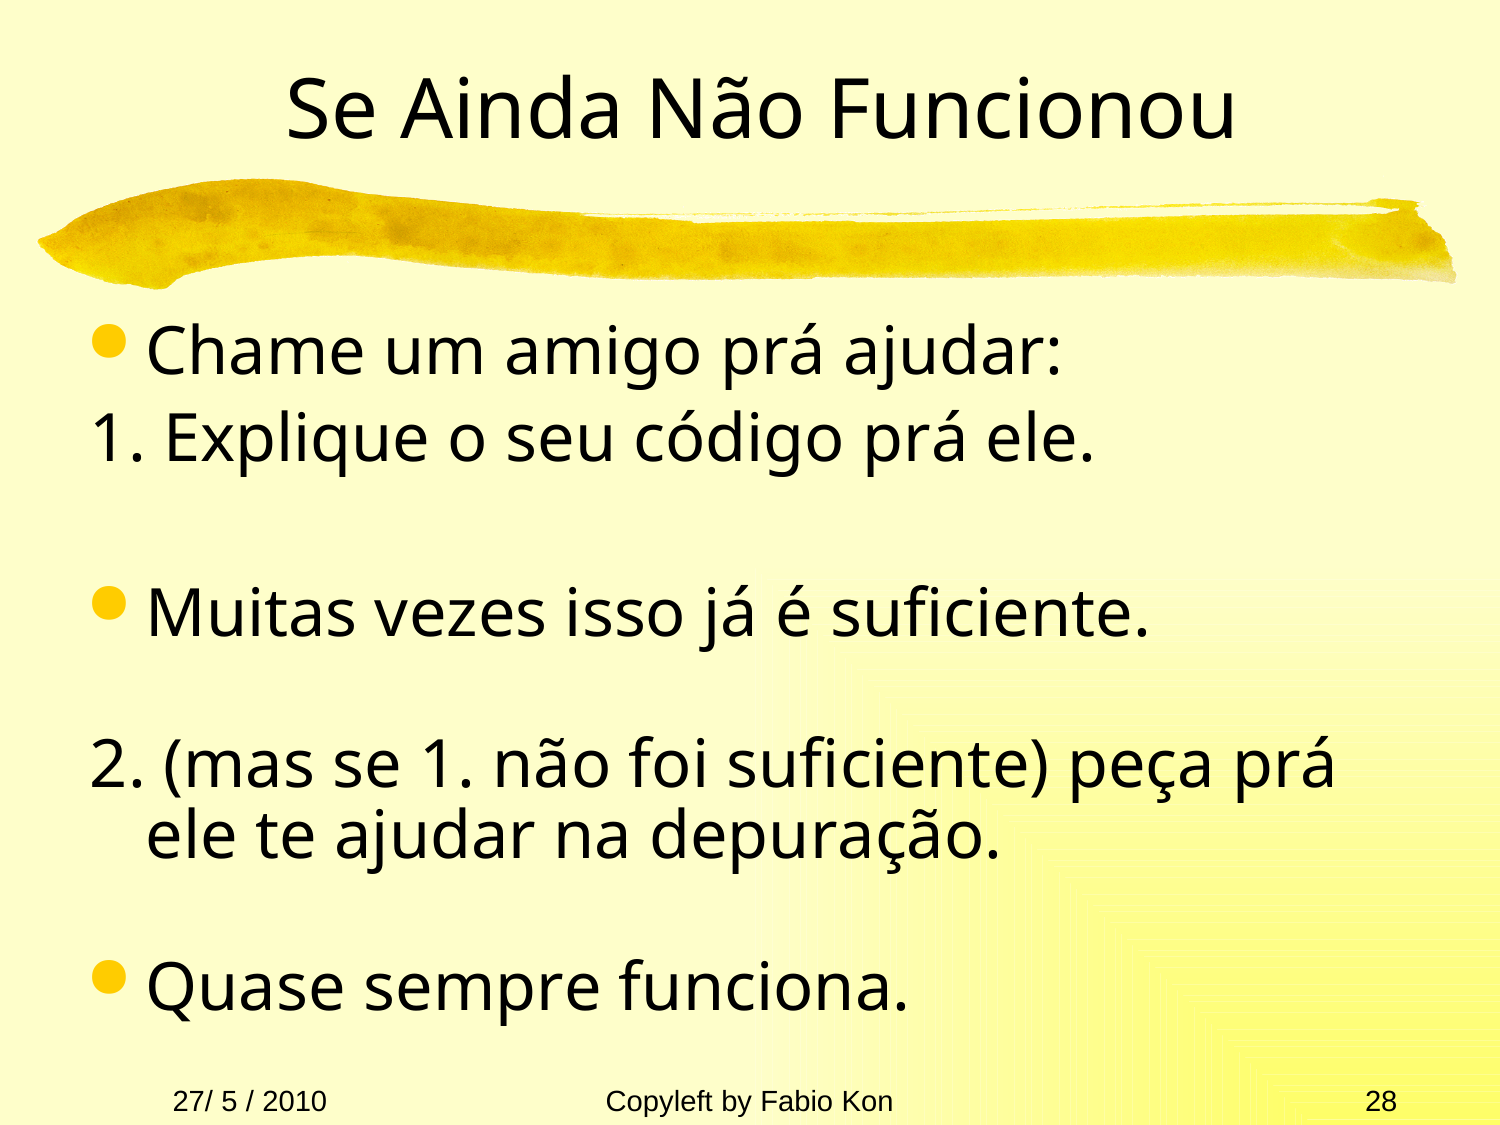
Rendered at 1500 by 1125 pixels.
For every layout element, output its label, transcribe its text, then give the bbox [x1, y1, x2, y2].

title Se Ainda Não Funcionou [125, 12, 1401, 163]
picture [24, 174, 1463, 297]
list Chame um amigo prá ajudar: 1. Explique o seu código prá ele. Muitas vezes isso já é suficiente. 2. (mas se 1. não foi suficiente) peça prá ele te ajudar na depuração. Quase sempre funciona. [74, 309, 1417, 1033]
